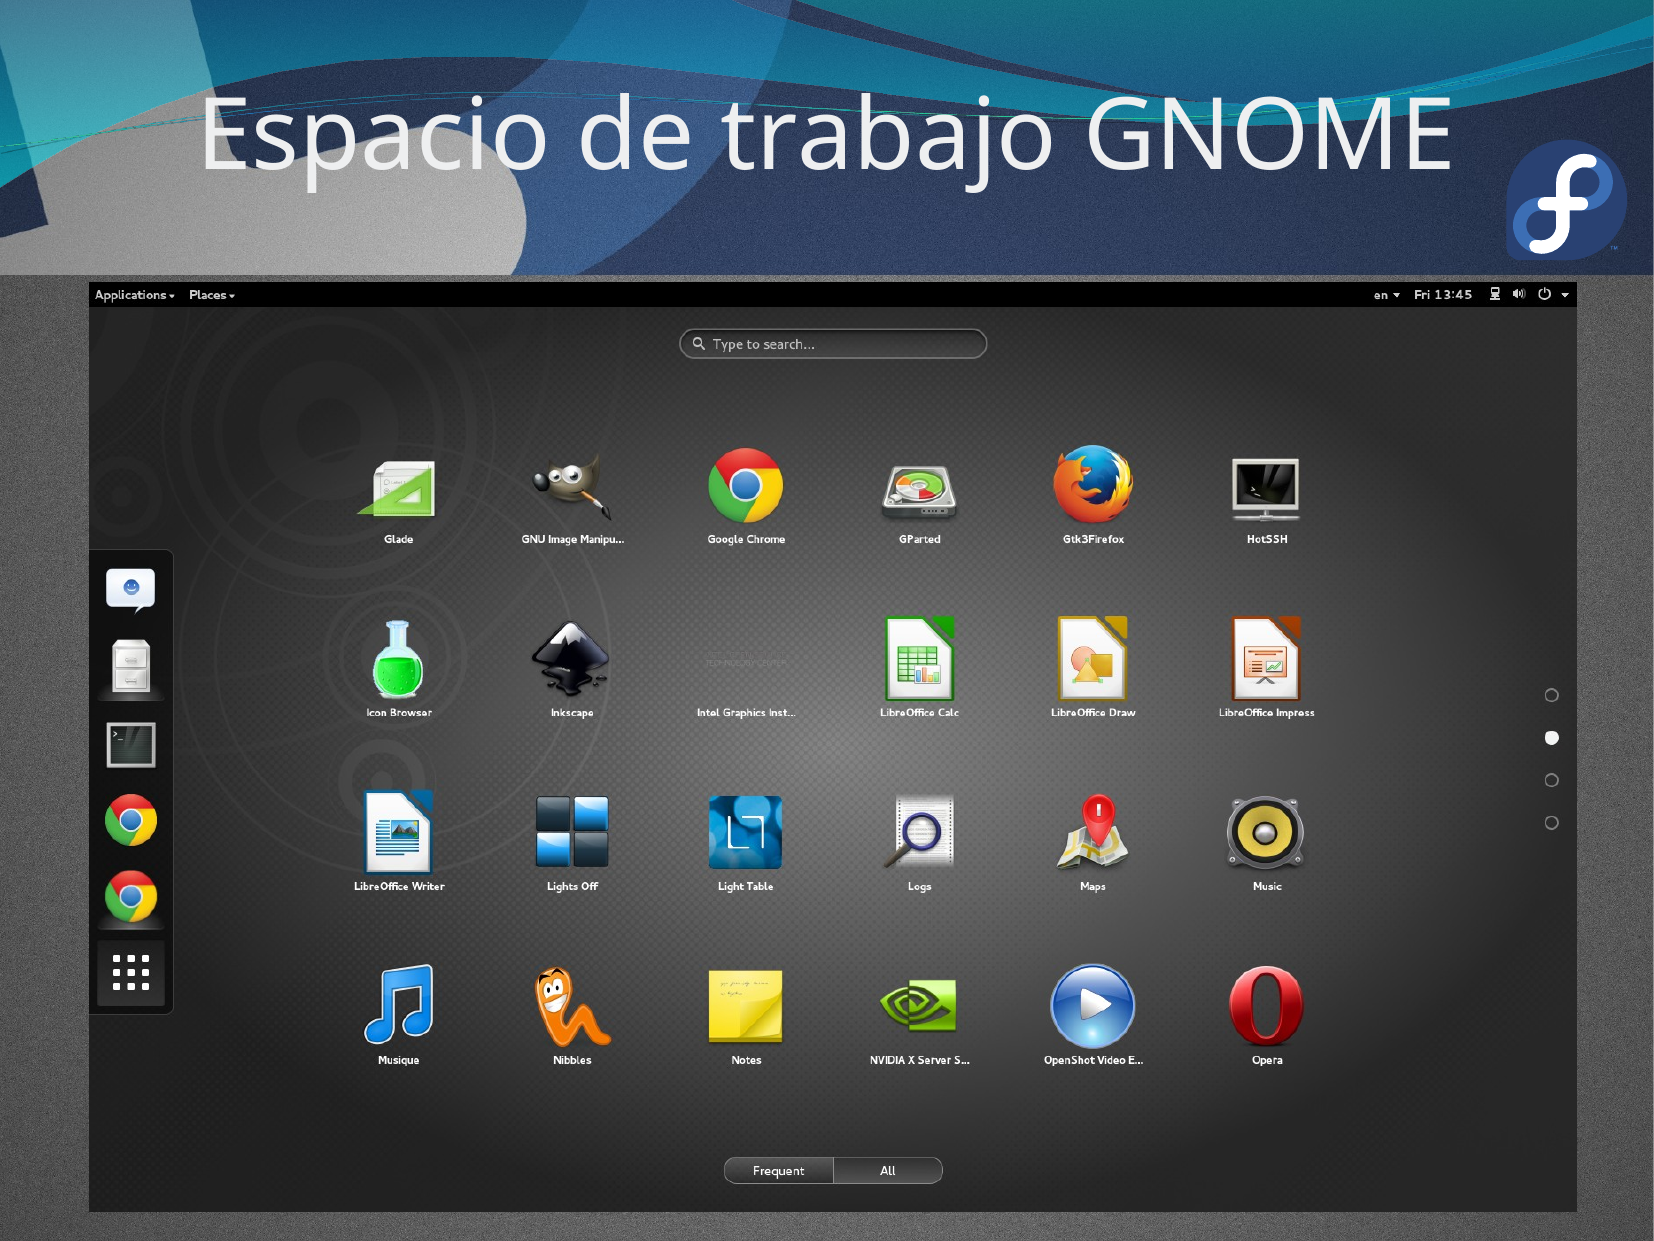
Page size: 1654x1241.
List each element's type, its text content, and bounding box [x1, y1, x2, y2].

text_box Espacio de trabajo GNOME [88, 29, 1565, 237]
picture [0, 0, 1654, 1241]
